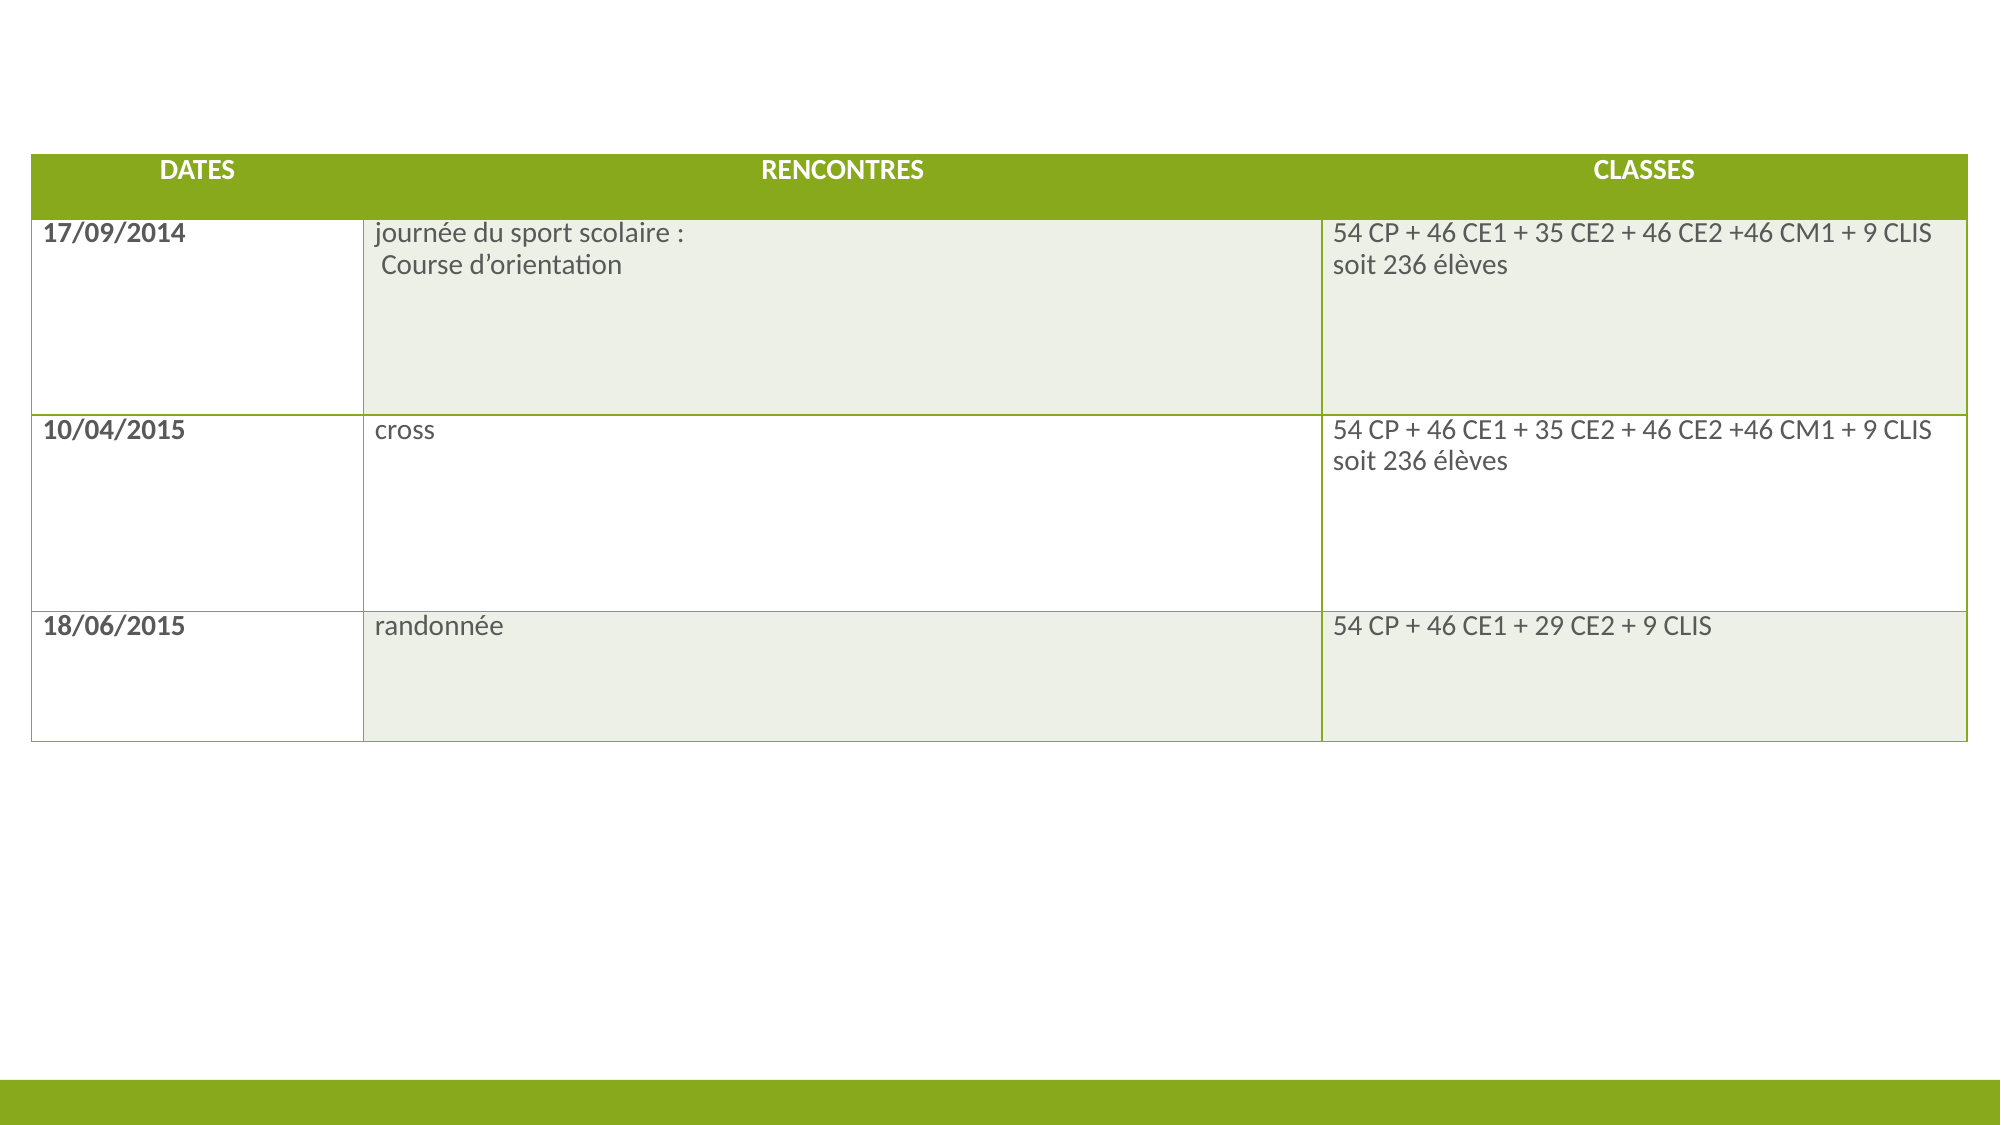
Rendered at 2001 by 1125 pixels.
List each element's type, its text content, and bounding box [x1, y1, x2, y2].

table_cell 54 CP + 46 CE1 + 35 CE2 + 46 CE2 +46 CM1 + 9 CLIS soit 236 élèves [1323, 220, 1966, 414]
table_cell 18/06/2015 [32, 612, 363, 741]
table_cell 54 CP + 46 CE1 + 35 CE2 + 46 CE2 +46 CM1 + 9 CLIS soit 236 élèves [1323, 416, 1966, 611]
table_cell journée du sport scolaire : Course d’orientation [364, 220, 1321, 414]
table_cell 17/09/2014 [32, 220, 363, 414]
table_cell cross [364, 416, 1321, 611]
table_header RENCONTRES [364, 156, 1321, 218]
table_header CLASSES [1323, 156, 1966, 218]
table_cell randonnée [364, 612, 1321, 741]
table_cell 10/04/2015 [32, 416, 363, 611]
table_cell 54 CP + 46 CE1 + 29 CE2 + 9 CLIS [1323, 612, 1966, 741]
table_header DATES [32, 156, 363, 218]
